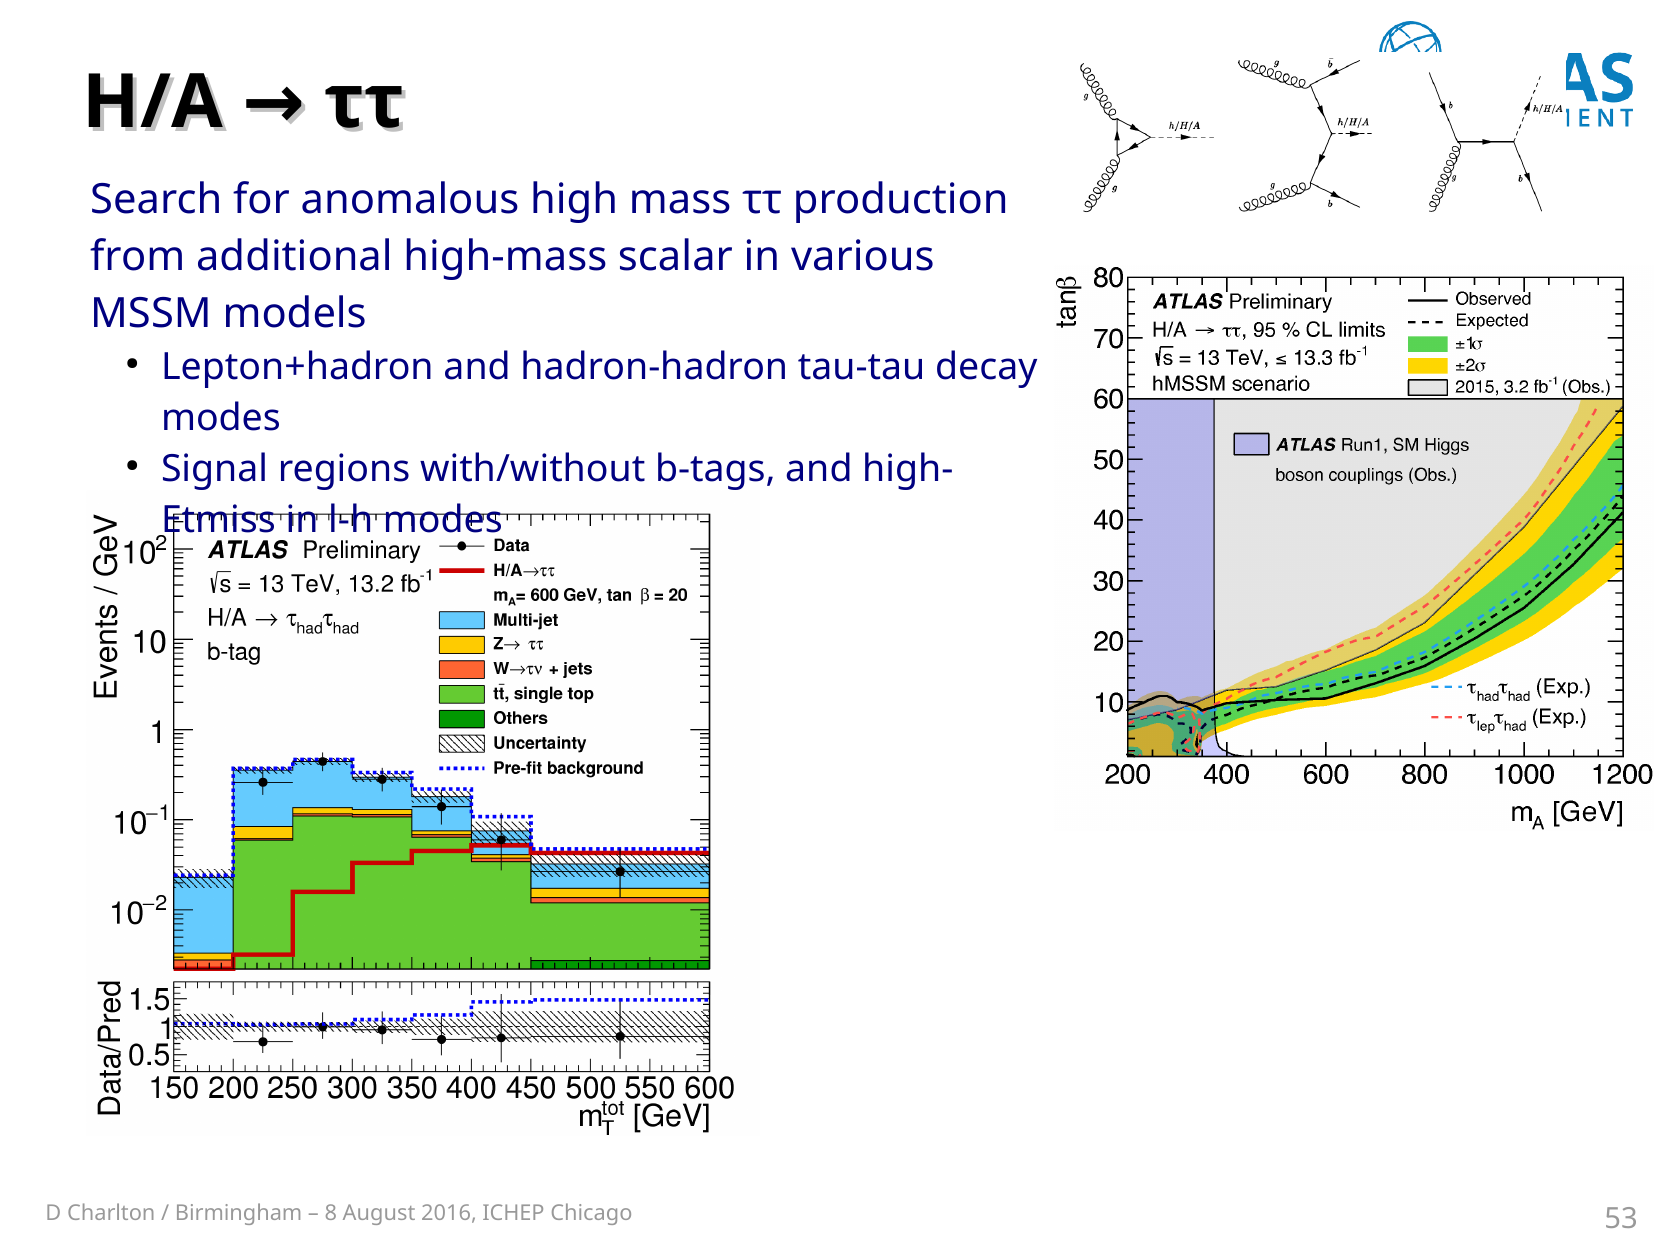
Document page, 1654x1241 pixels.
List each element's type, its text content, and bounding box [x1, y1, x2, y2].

picture [1054, 265, 1654, 831]
picture [86, 542, 760, 1136]
picture [1074, 21, 1633, 216]
text_box Search for anomalous high mass ττ production from additional high-mass scalar in various MSSM models Lepton+hadron and hadron-hadron tau-tau decay modes Signal regions with/without b-tags, and high-Etmiss in l-h modes [75, 161, 1066, 542]
title H/A → ττ [82, 49, 1331, 148]
